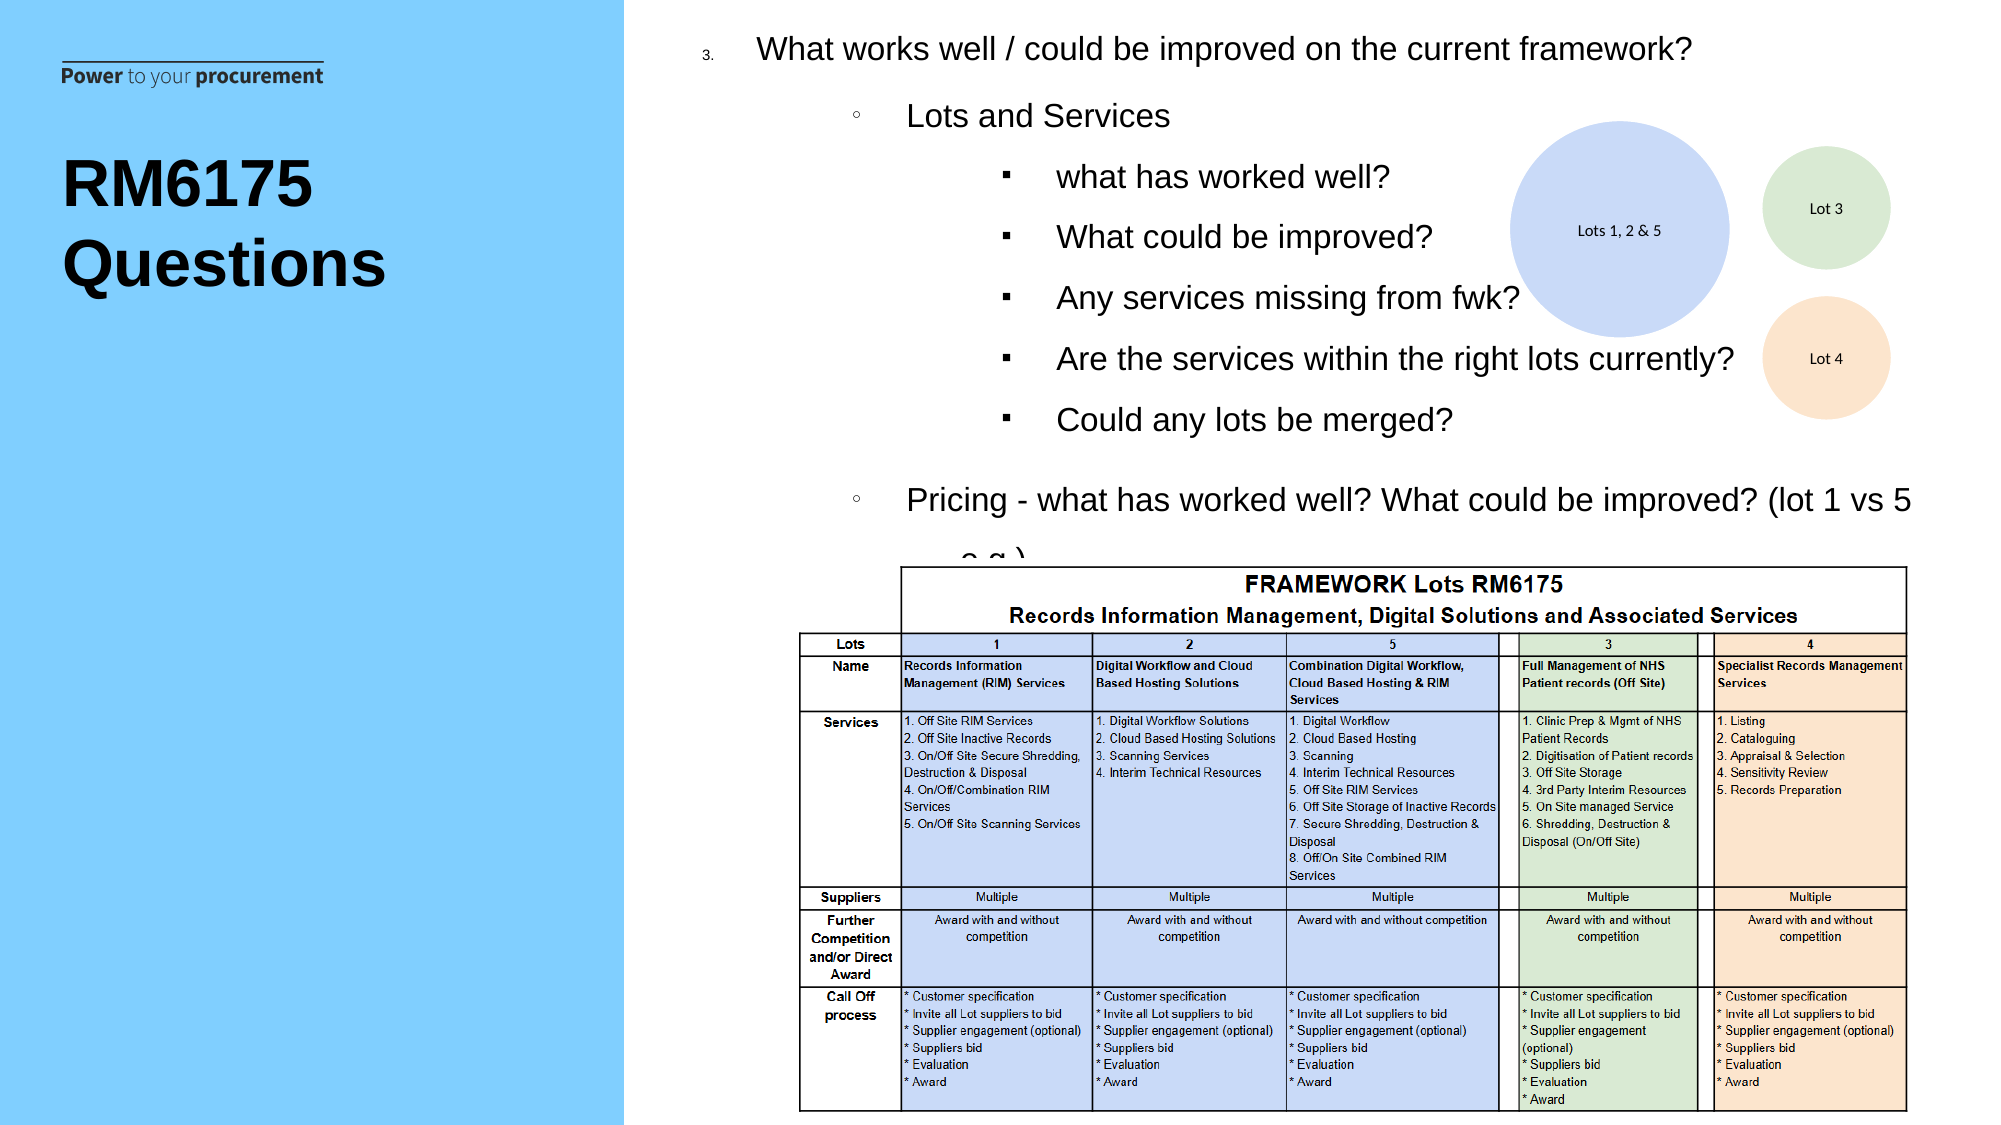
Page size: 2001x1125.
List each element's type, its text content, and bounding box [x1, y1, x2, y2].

title RM6175 Questions [62, 139, 564, 279]
text_box Lots 1, 2 & 5 [1509, 120, 1731, 339]
title What works well / could be improved on the current framework? Lots and Services what has worked well? What could be improved? Any services missing from fwk? Are the services within the right lots currently? Could any lots be merged? Pricing - what has worked well? What could be improved? (lot 1 vs 5 e.g.) [660, 27, 1937, 822]
text_box Lot 3 [1761, 145, 1892, 271]
picture [787, 558, 1913, 1117]
text_box Lot 4 [1761, 295, 1892, 421]
